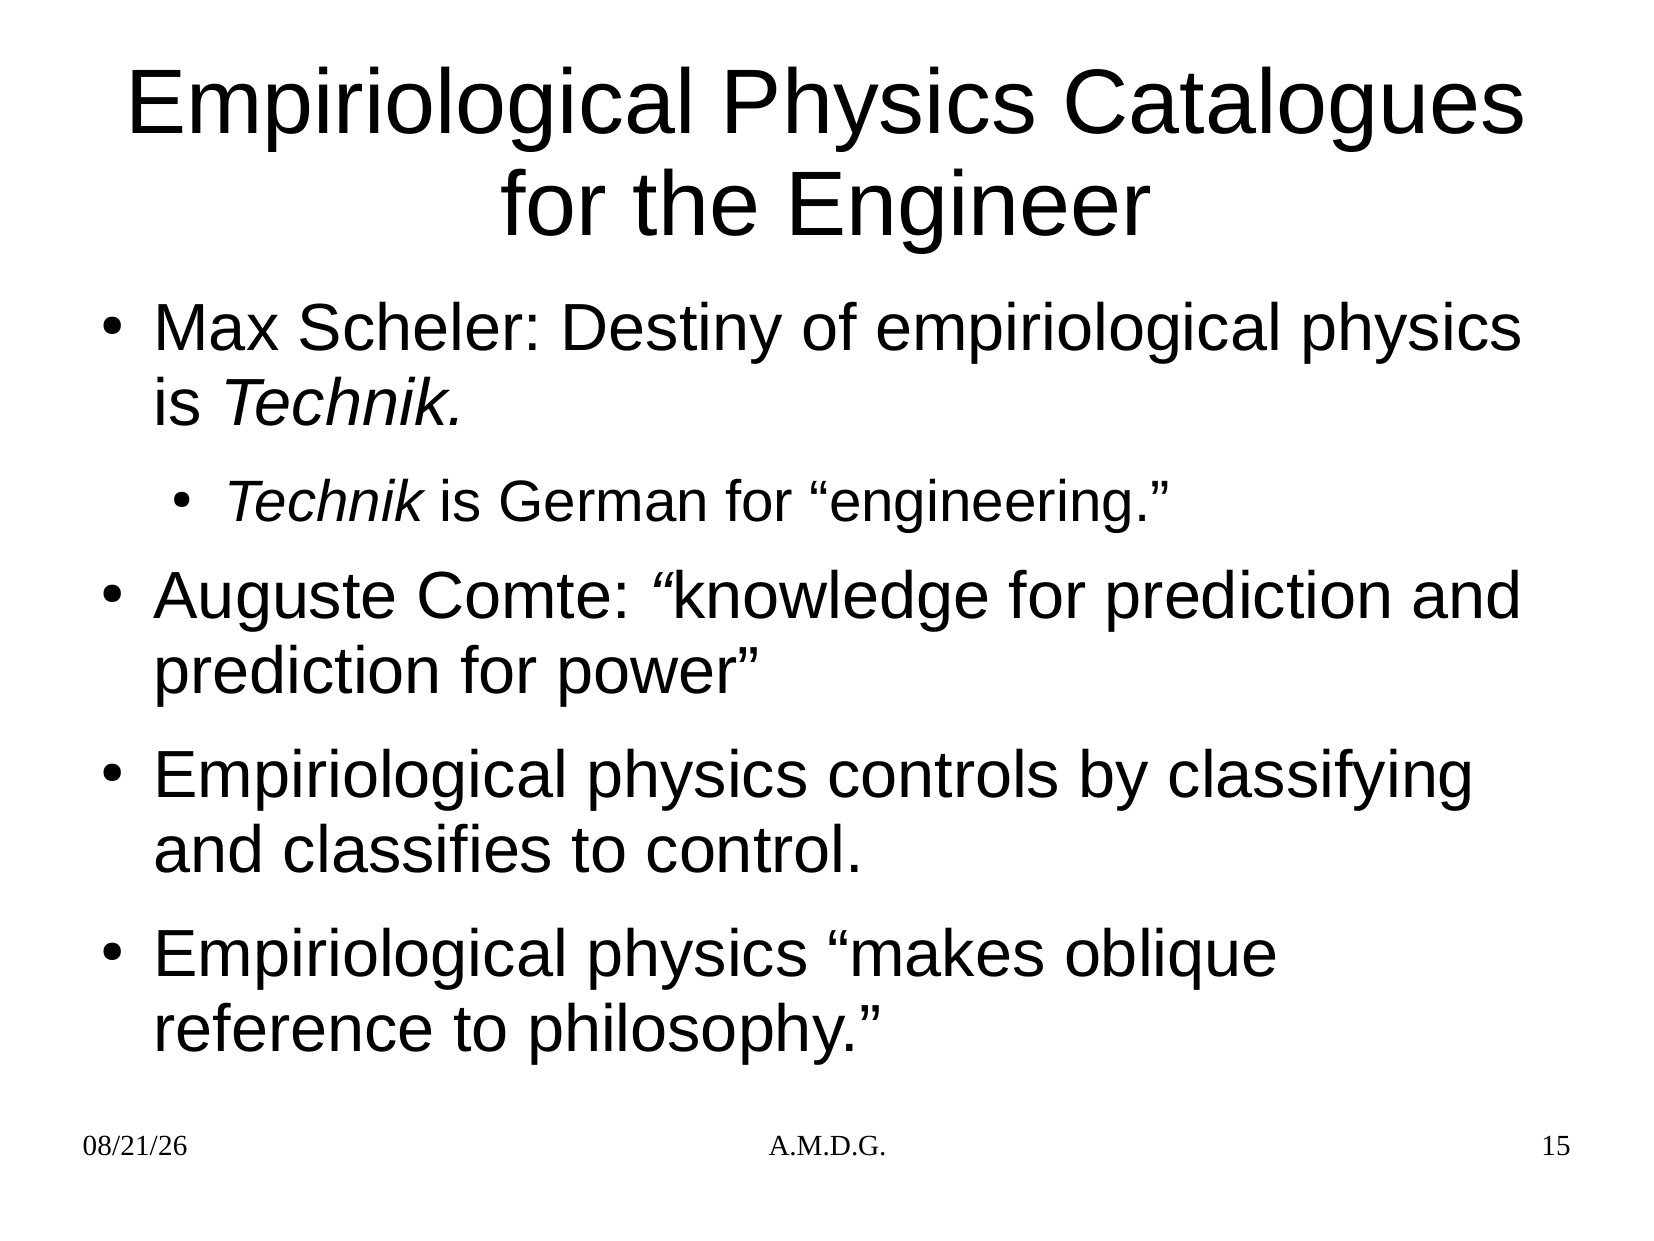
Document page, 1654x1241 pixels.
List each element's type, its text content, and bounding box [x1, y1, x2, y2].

title Empiriological Physics Catalogues for the Engineer [82, 49, 1571, 257]
list Max Scheler: Destiny of empiriological physics is Technik. Technik is German for “engineering.” Auguste Comte: “knowledge for prediction and prediction for power” Empiriological physics controls by classifying and classifies to control. Empiriological physics “makes oblique reference to philosophy.” [82, 290, 1571, 1109]
